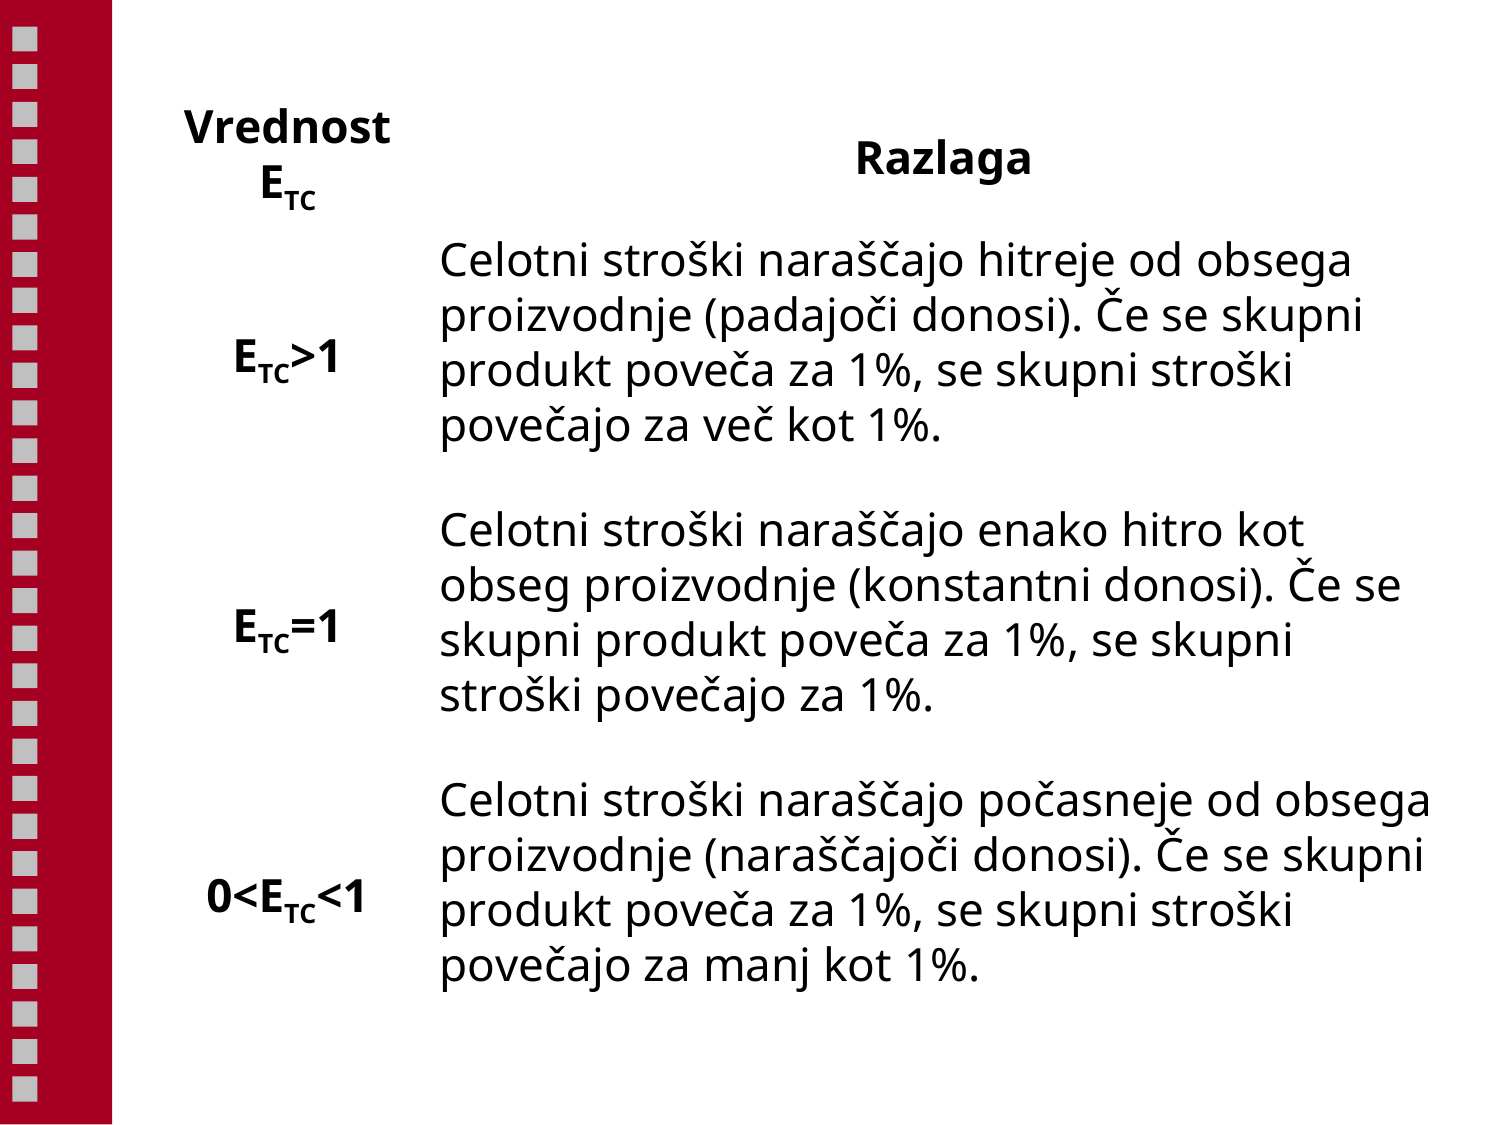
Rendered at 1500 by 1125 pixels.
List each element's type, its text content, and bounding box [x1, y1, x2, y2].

table_cell ETC>1 [150, 223, 425, 493]
table_cell 0<ETC<1 [150, 763, 425, 1033]
table_cell Celotni stroški naraščajo počasneje od obsega proizvodnje (naraščajoči donosi). Če se skupni produkt poveča za 1%, se skupni stroški povečajo za manj kot 1%. [425, 763, 1463, 1033]
table_cell ETC=1 [150, 493, 425, 763]
table_cell Celotni stroški naraščajo enako hitro kot obseg proizvodnje (konstantni donosi). Če se skupni produkt poveča za 1%, se skupni stroški povečajo za 1%. [425, 493, 1463, 763]
table_header Vrednost ETC [150, 90, 425, 223]
table_cell Celotni stroški naraščajo hitreje od obsega proizvodnje (padajoči donosi). Če se skupni produkt poveča za 1%, se skupni stroški povečajo za več kot 1%. [425, 223, 1463, 493]
table_header Razlaga [425, 90, 1463, 223]
